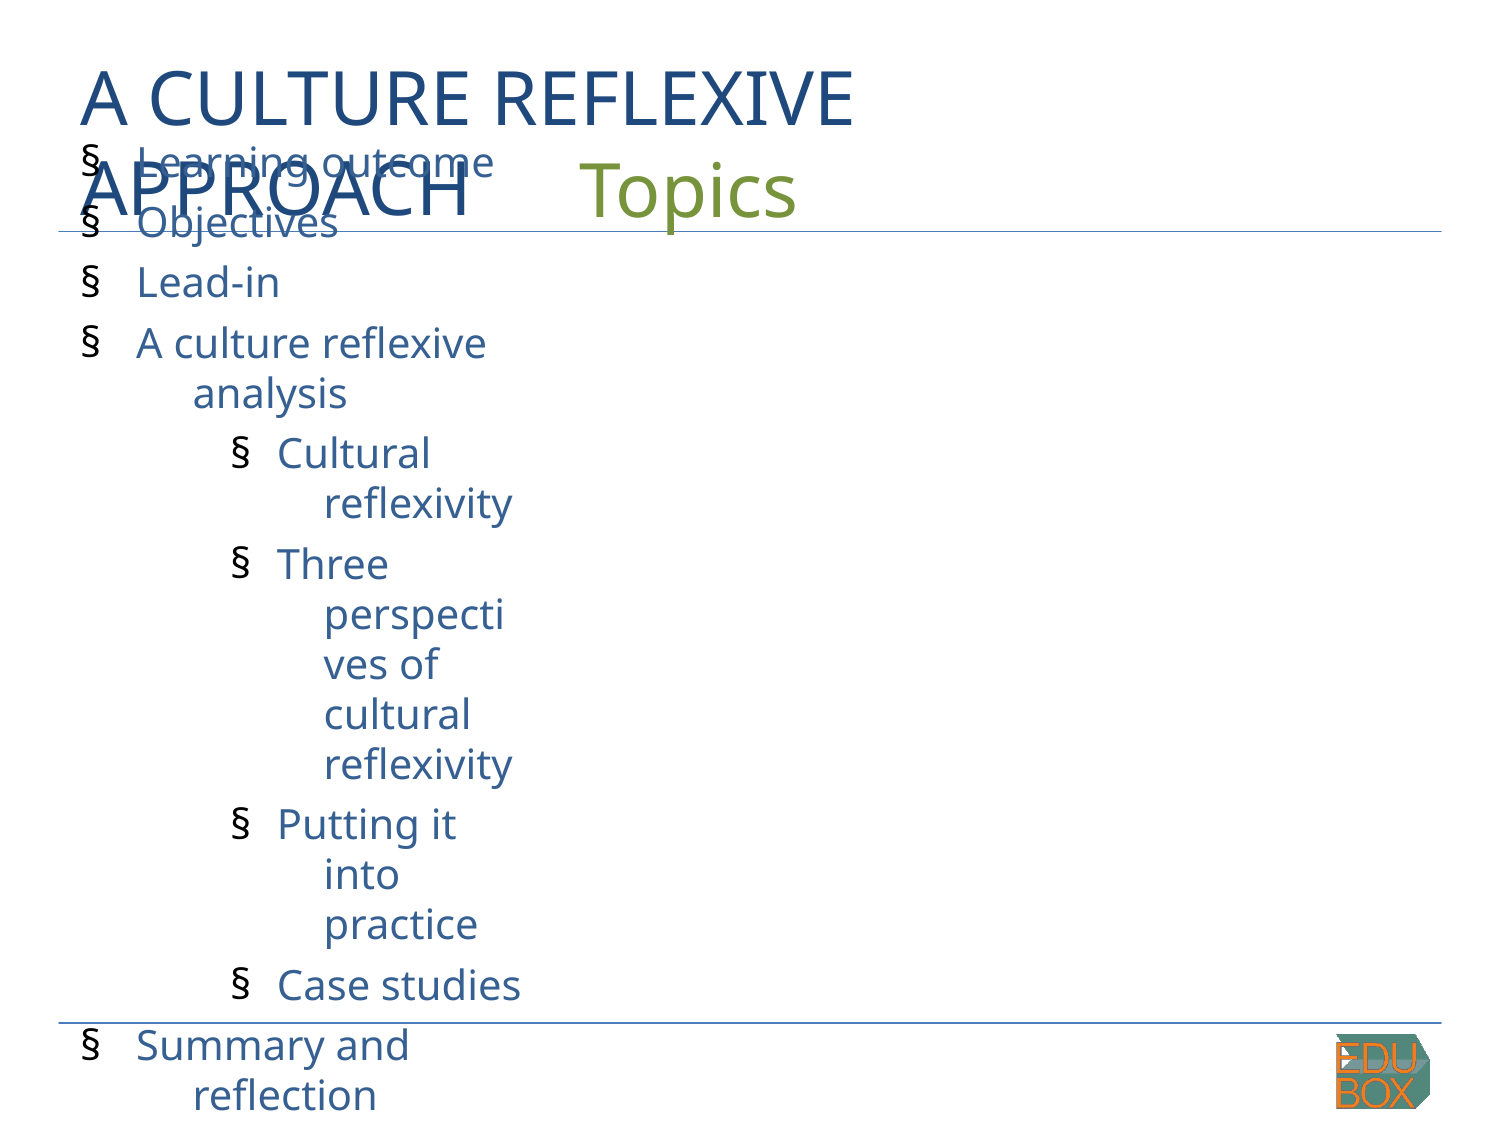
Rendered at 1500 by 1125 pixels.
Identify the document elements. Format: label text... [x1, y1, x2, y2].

title A CULTURE REFLEXIVE APPROACH [64, 42, 1404, 153]
list Topics [64, 127, 1040, 247]
picture [1328, 1028, 1437, 1114]
list Learning outcome Objectives Lead-in A culture reflexive analysis Cultural reflexivity Three perspectives of cultural reflexivity Putting it into practice Case studies Summary and reflection Home assignment Sources [53, 237, 1404, 1024]
